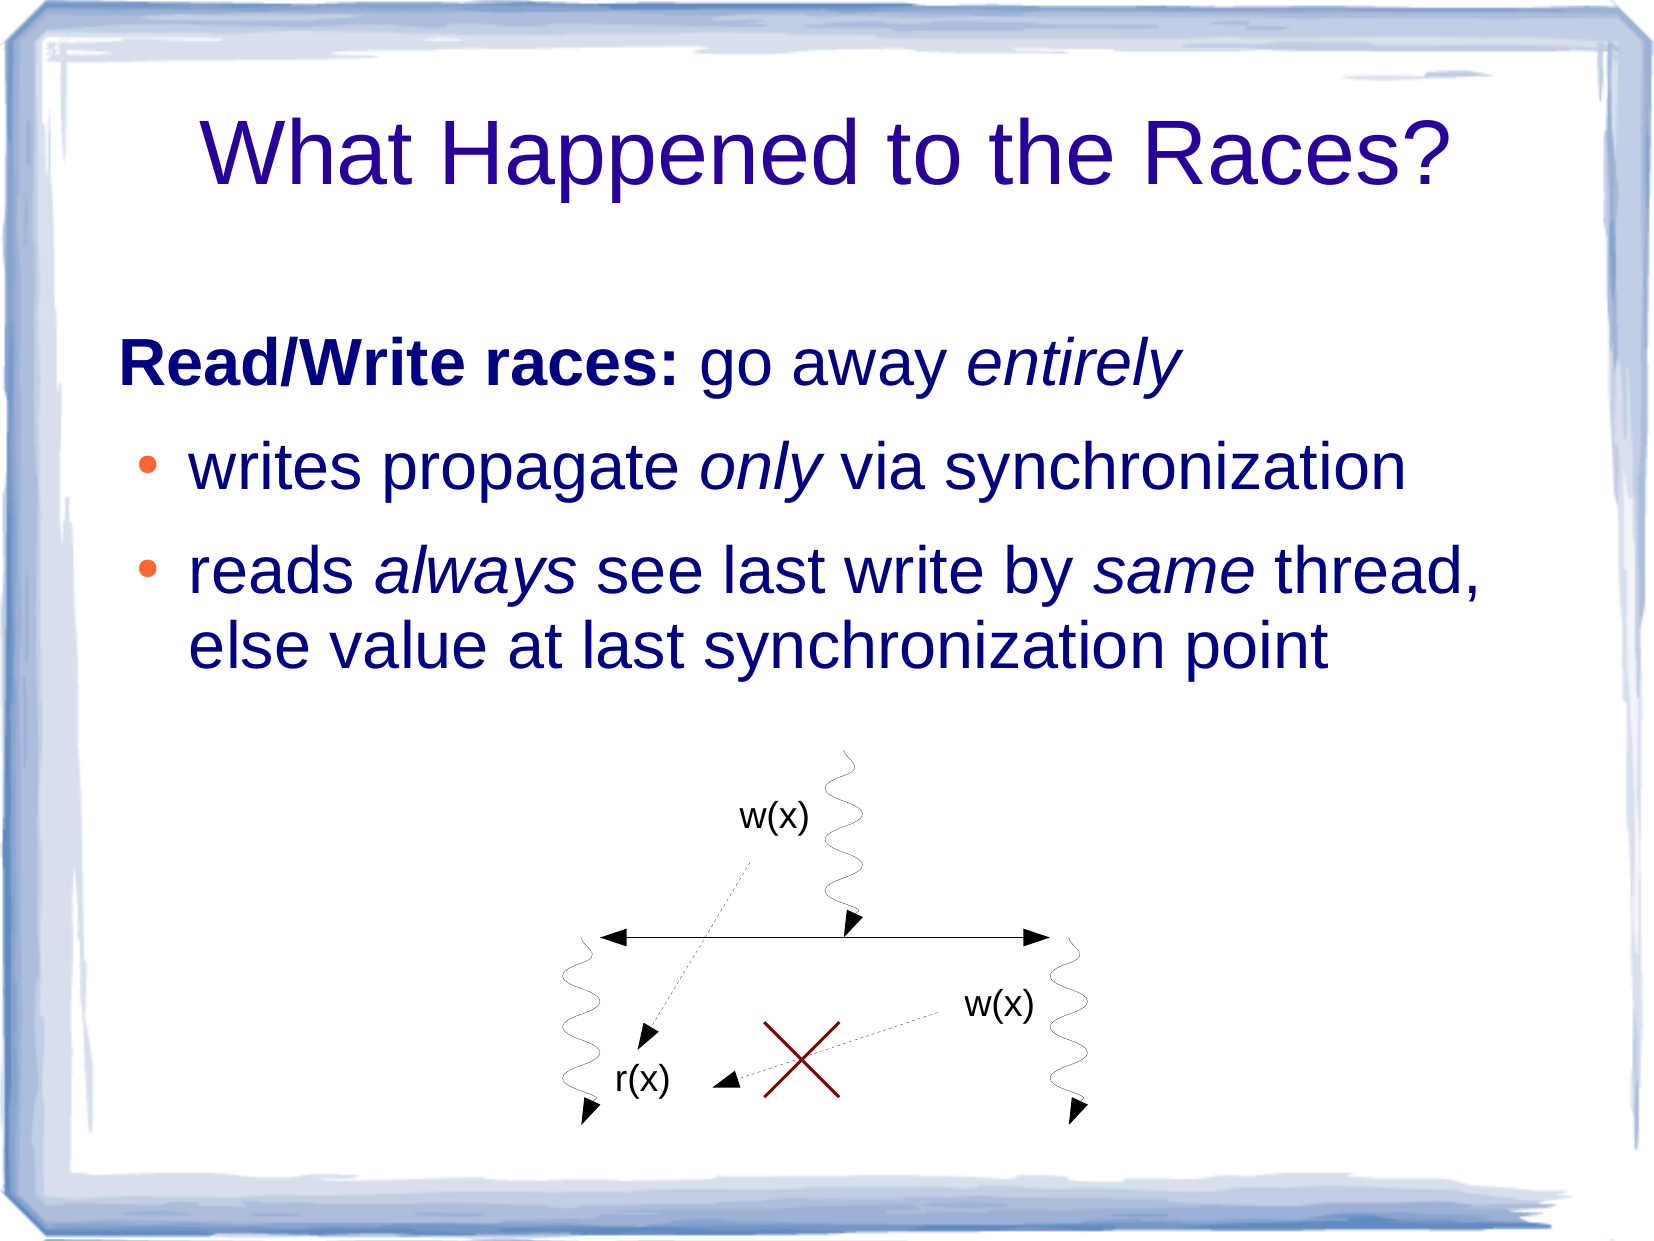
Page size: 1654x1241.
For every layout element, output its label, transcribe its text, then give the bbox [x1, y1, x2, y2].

text_box r(x) [600, 1050, 751, 1127]
text_box w(x) [600, 787, 826, 902]
picture [0, 0, 1654, 1241]
list Read/Write races: go away entirely writes propagate only via synchronization reads always see last write by same thread, else value at last synchronization point [118, 324, 1571, 990]
text_box w(x) [900, 975, 1051, 1032]
title What Happened to the Races? [82, 49, 1571, 257]
